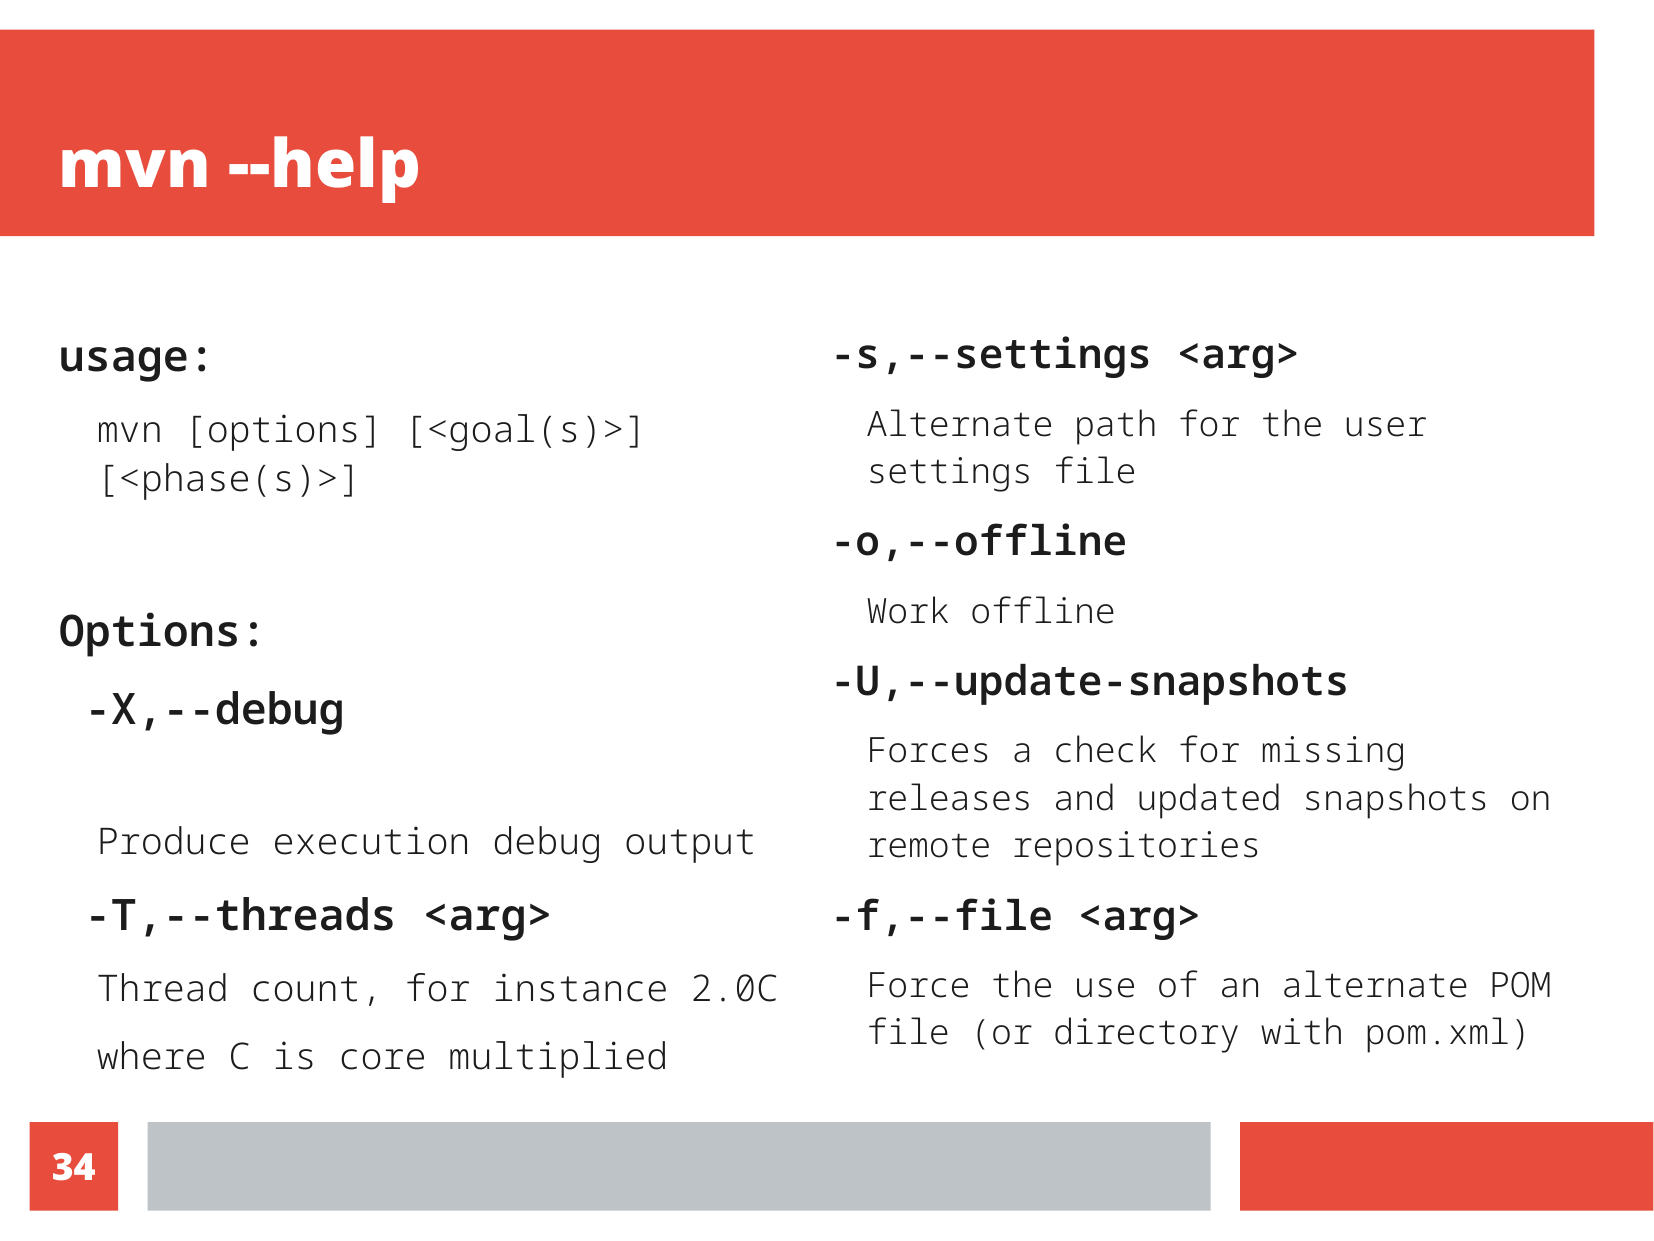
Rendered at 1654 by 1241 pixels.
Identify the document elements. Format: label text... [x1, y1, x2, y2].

list usage: mvn [options] [<goal(s)>] [<phase(s)>] Options: -X,--debug Produce execution debug output -T,--threads <arg> Thread count, for instance 2.0C where C is core multiplied [59, 324, 794, 1093]
list -s,--settings <arg> Alternate path for the user settings file -o,--offline Work offline -U,--update-snapshots Forces a check for missing releases and updated snapshots on remote repositories -f,--file <arg> Force the use of an alternate POM file (or directory with pom.xml) [830, 324, 1566, 1093]
title mvn --help [59, 59, 1595, 207]
